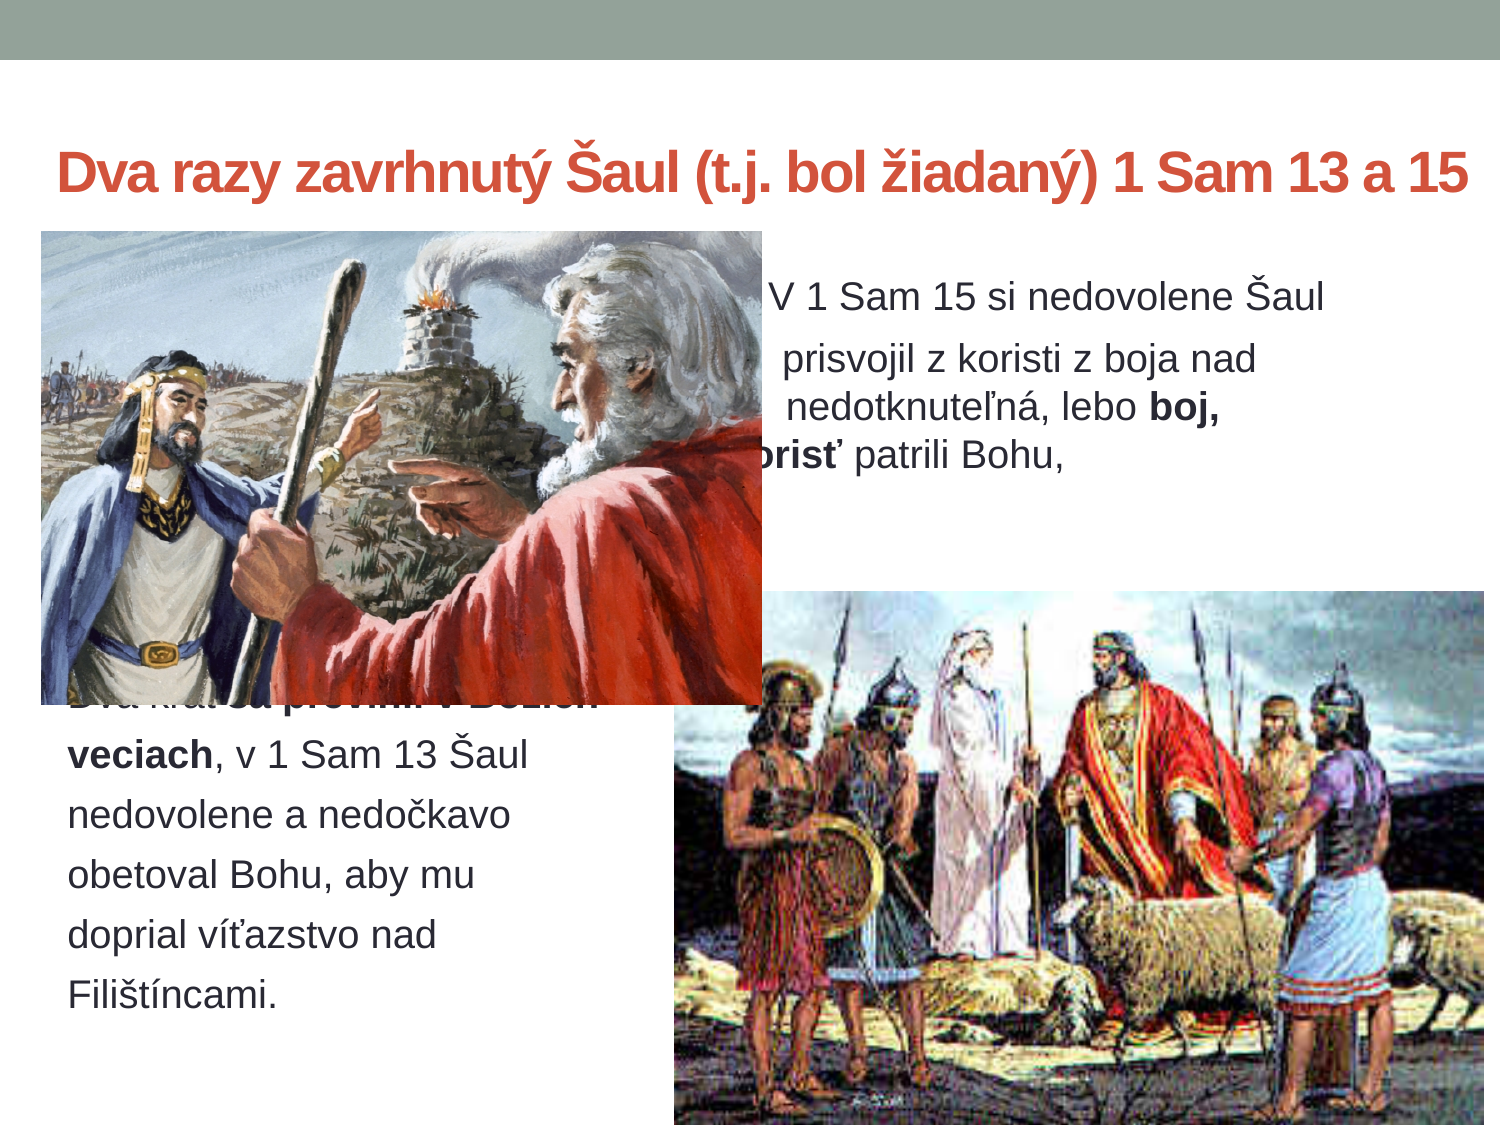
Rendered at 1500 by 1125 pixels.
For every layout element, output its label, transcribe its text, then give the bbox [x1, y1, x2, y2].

picture [41, 231, 1484, 1125]
list V 1 Sam 15 si nedovolene Šaul prisvojil z koristi z boja nad Amalekitmi. Korisť bola však nedotknuteľná, lebo boj, víťazstvo aj korisť patrili Bohu, Dva krát sa previnil v Božích veciach, v 1 Sam 13 Šaul nedovolene a nedočkavo obetoval Bohu, aby mu doprial víťazstvo nad Filištíncami. [762, 255, 1448, 591]
list V 1 Sam 15 si nedovolene Šaul prisvojil z koristi z boja nad Amalekitmi. Korisť bola však nedotknuteľná, lebo boj, víťazstvo aj korisť patrili Bohu, Dva krát sa previnil v Božích veciach, v 1 Sam 13 Šaul nedovolene a nedočkavo obetoval Bohu, aby mu doprial víťazstvo nad Filištíncami. [52, 705, 674, 1095]
title Dva razy zavrhnutý Šaul (t.j. bol žiadaný) 1 Sam 13 a 15 [41, 87, 1500, 251]
